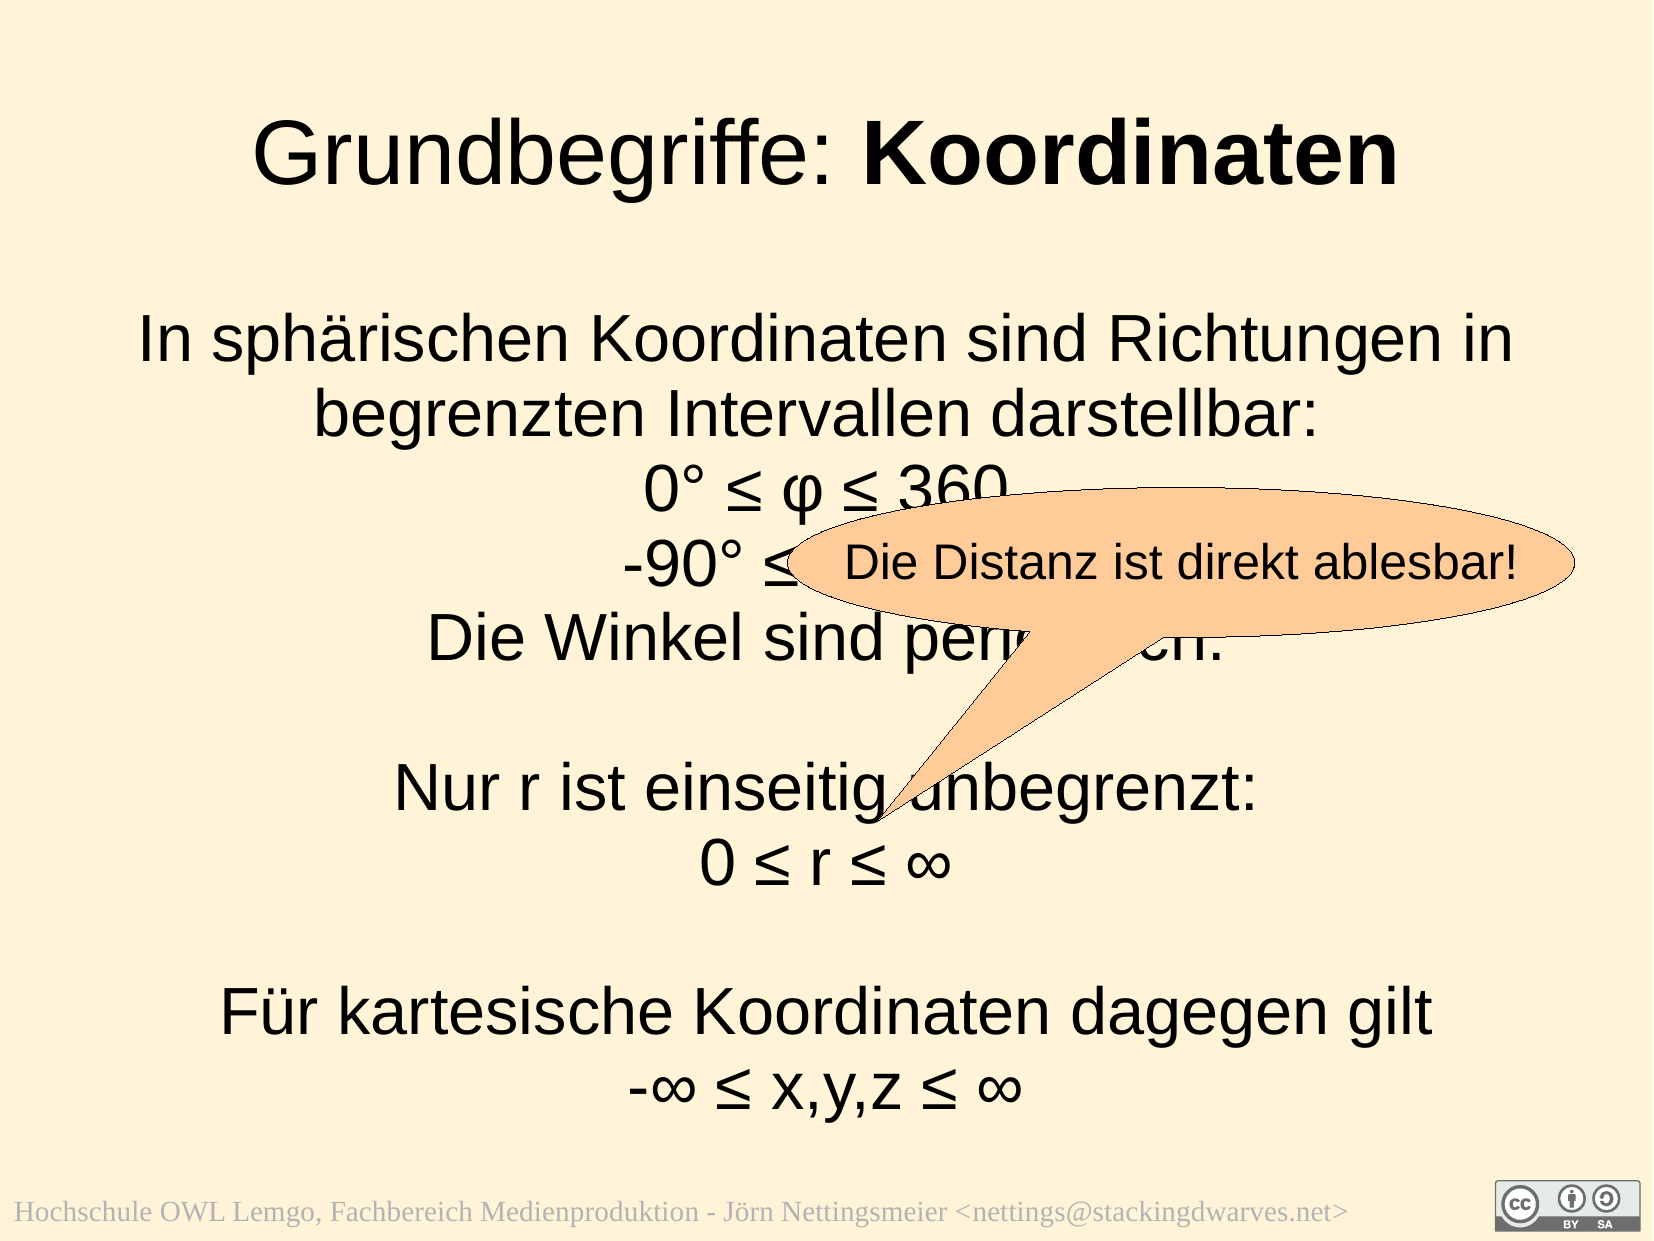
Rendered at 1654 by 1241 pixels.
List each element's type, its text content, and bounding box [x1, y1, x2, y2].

subtitle In sphärischen Koordinaten sind Richtungen in begrenzten Intervallen darstellbar: 0° ≤ φ ≤ 360 -90° ≤ θ ≤ 90° Die Winkel sind periodisch. Nur r ist einseitig unbegrenzt: 0 ≤ r ≤ ∞ Für kartesische Koordinaten dagegen gilt -∞ ≤ x,y,z ≤ ∞ [82, 225, 1571, 1201]
title Grundbegriffe: Koordinaten [82, 49, 1571, 225]
text_box Die Distanz ist direkt ablesbar! [787, 487, 1575, 822]
